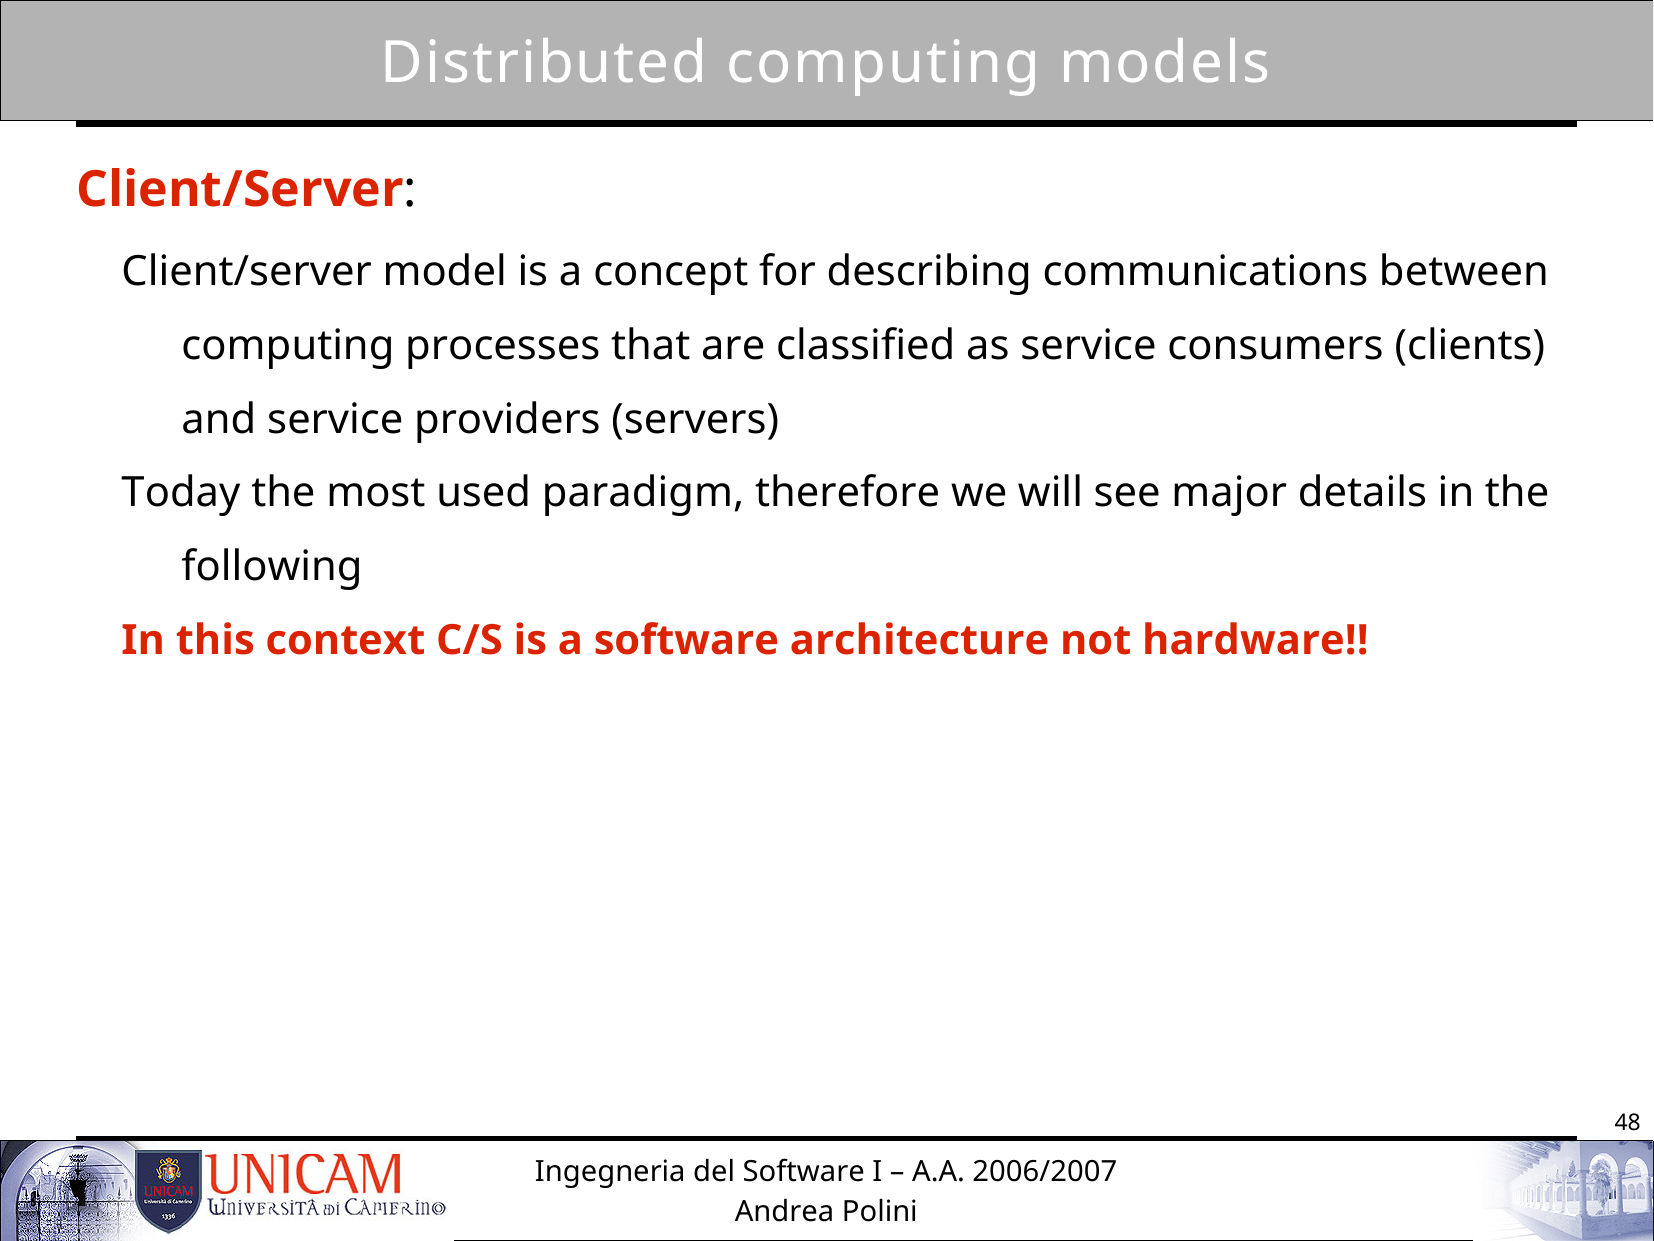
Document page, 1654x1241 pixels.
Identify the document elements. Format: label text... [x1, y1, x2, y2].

title Distributed computing models [0, 0, 1653, 121]
list Client/Server: Client/server model is a concept for describing communications between computing processes that are classified as service consumers (clients) and service providers (servers) Today the most used paradigm, therefore we will see major details in the following In this context C/S is a software architecture not hardware!! [76, 152, 1577, 671]
picture [0, 1141, 454, 1241]
picture [1473, 1141, 1654, 1241]
